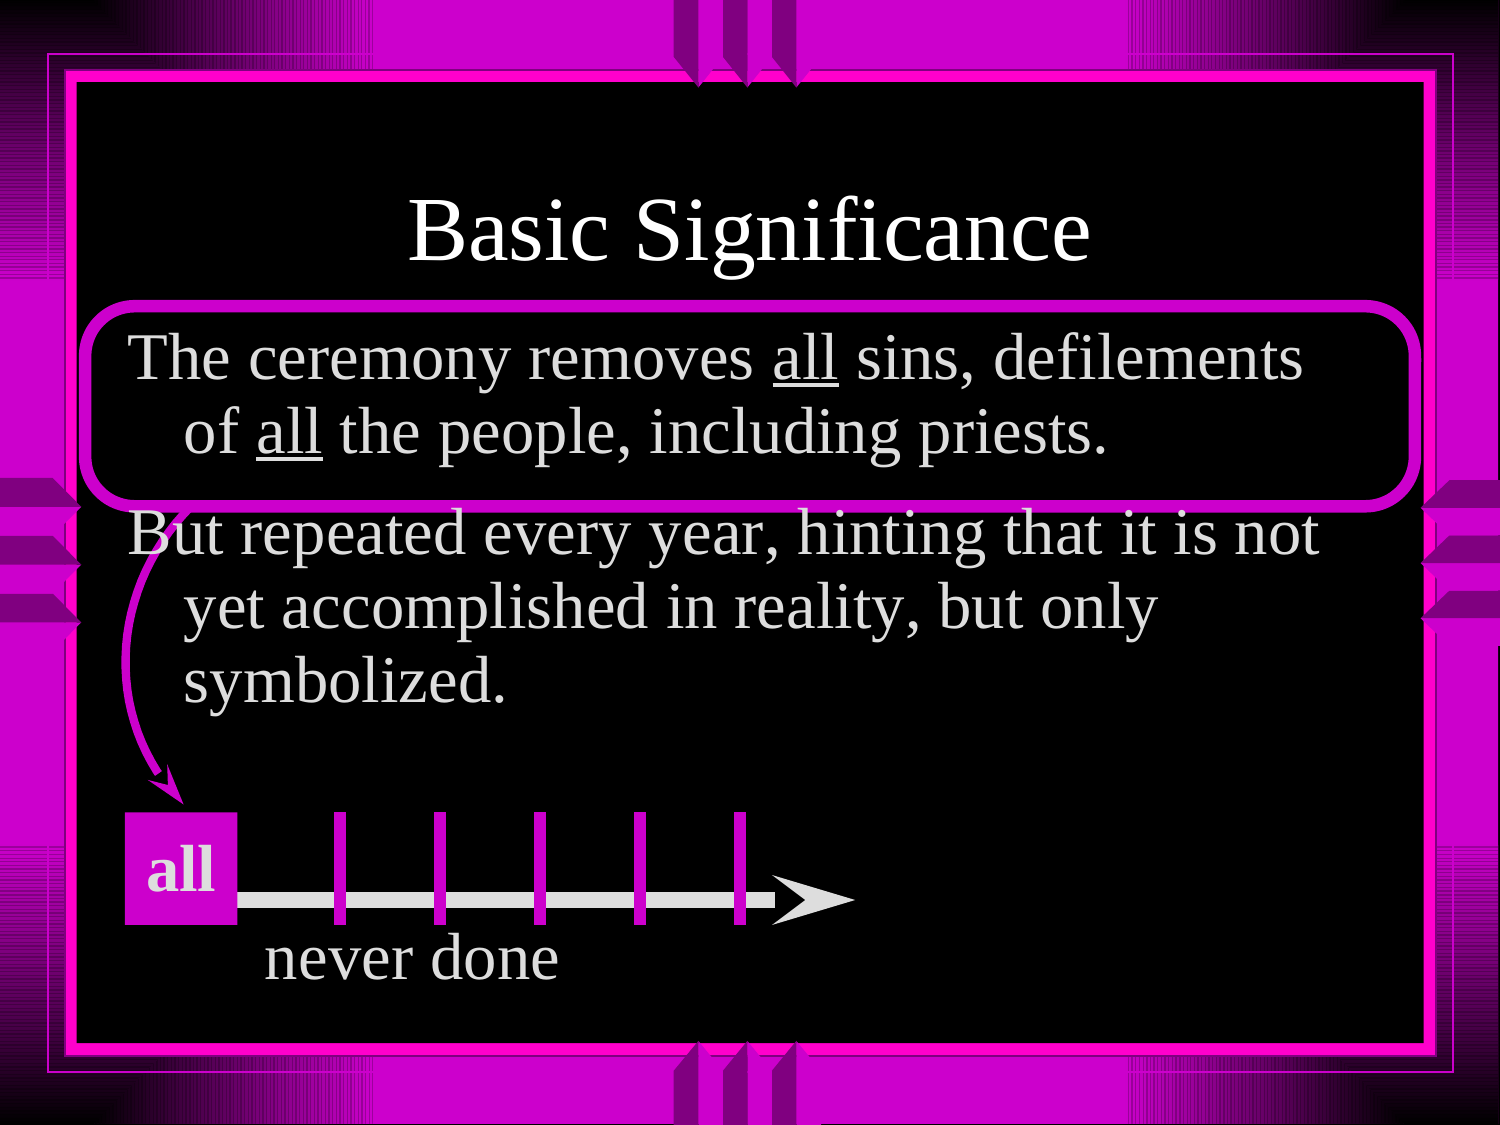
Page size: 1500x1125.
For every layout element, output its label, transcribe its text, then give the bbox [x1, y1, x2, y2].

text_box all [124, 812, 238, 925]
text_box The ceremony removes all sins, defilements of all the people, including priests. [112, 312, 1388, 487]
text_box never done [249, 912, 843, 1002]
text_box But repeated every year, hinting that it is not yet accomplished in reality, but only symbolized. [112, 487, 1388, 750]
title Basic Significance [112, 99, 1388, 288]
